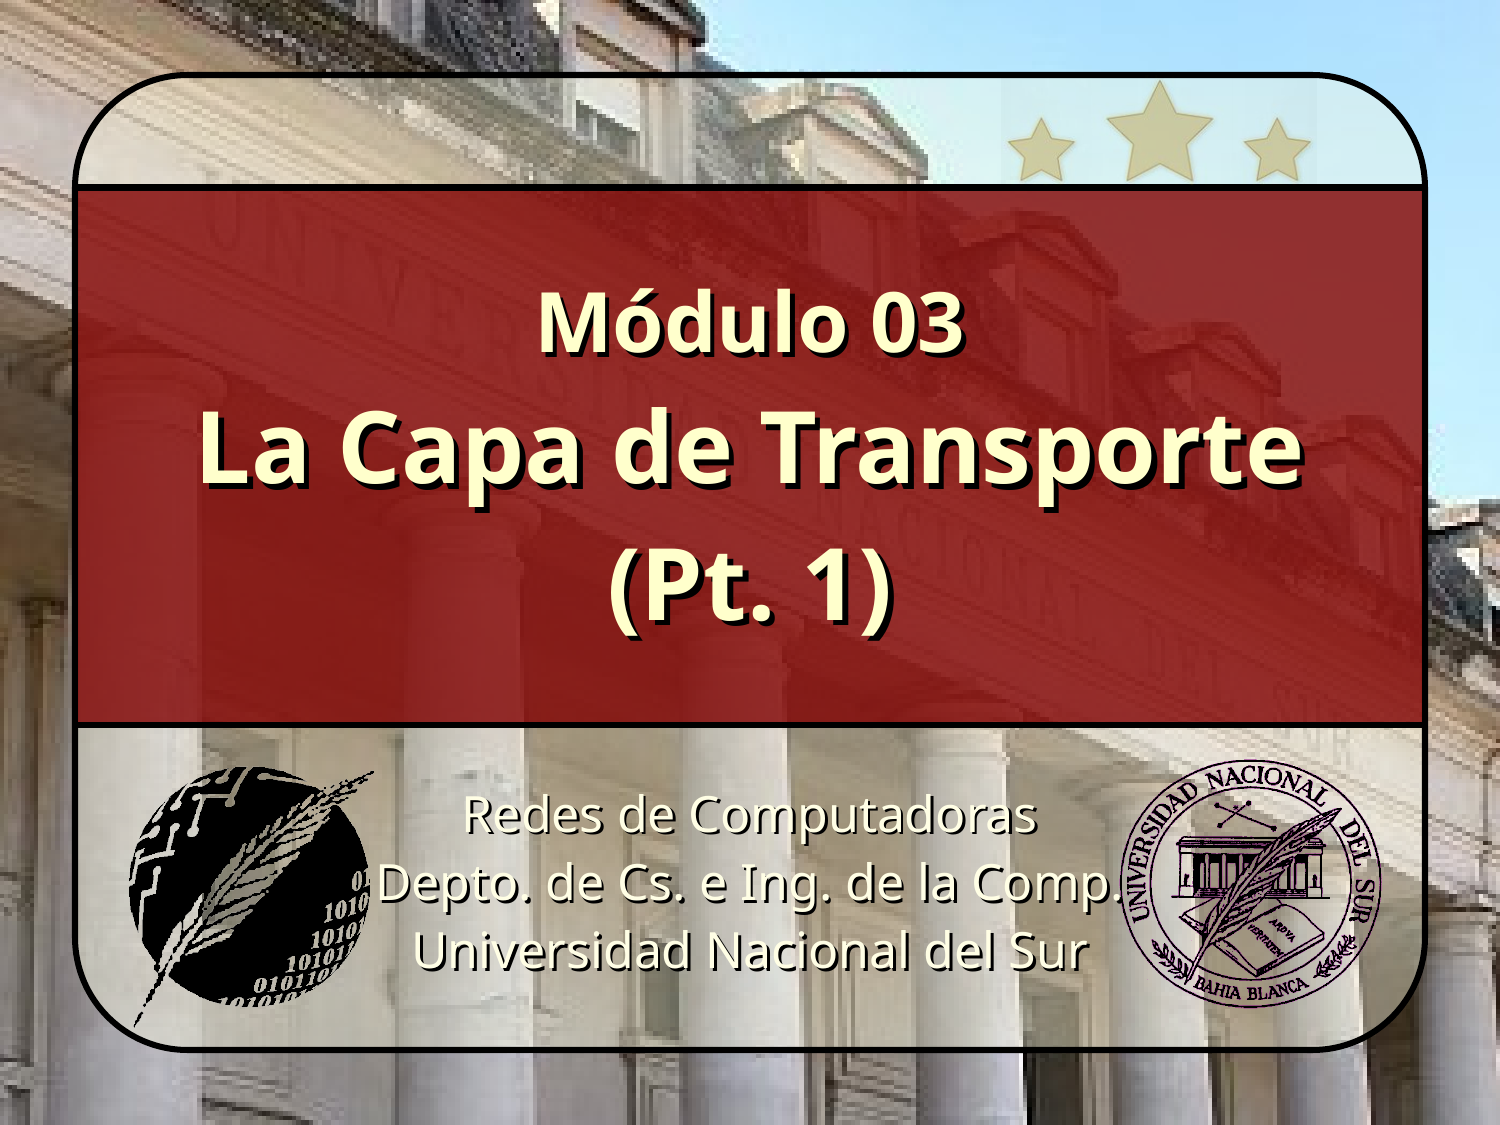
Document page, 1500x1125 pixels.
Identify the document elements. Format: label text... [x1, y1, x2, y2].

title Módulo 03 La Capa de Transporte (Pt. 1) [128, 187, 1372, 726]
picture [0, 0, 1500, 1125]
